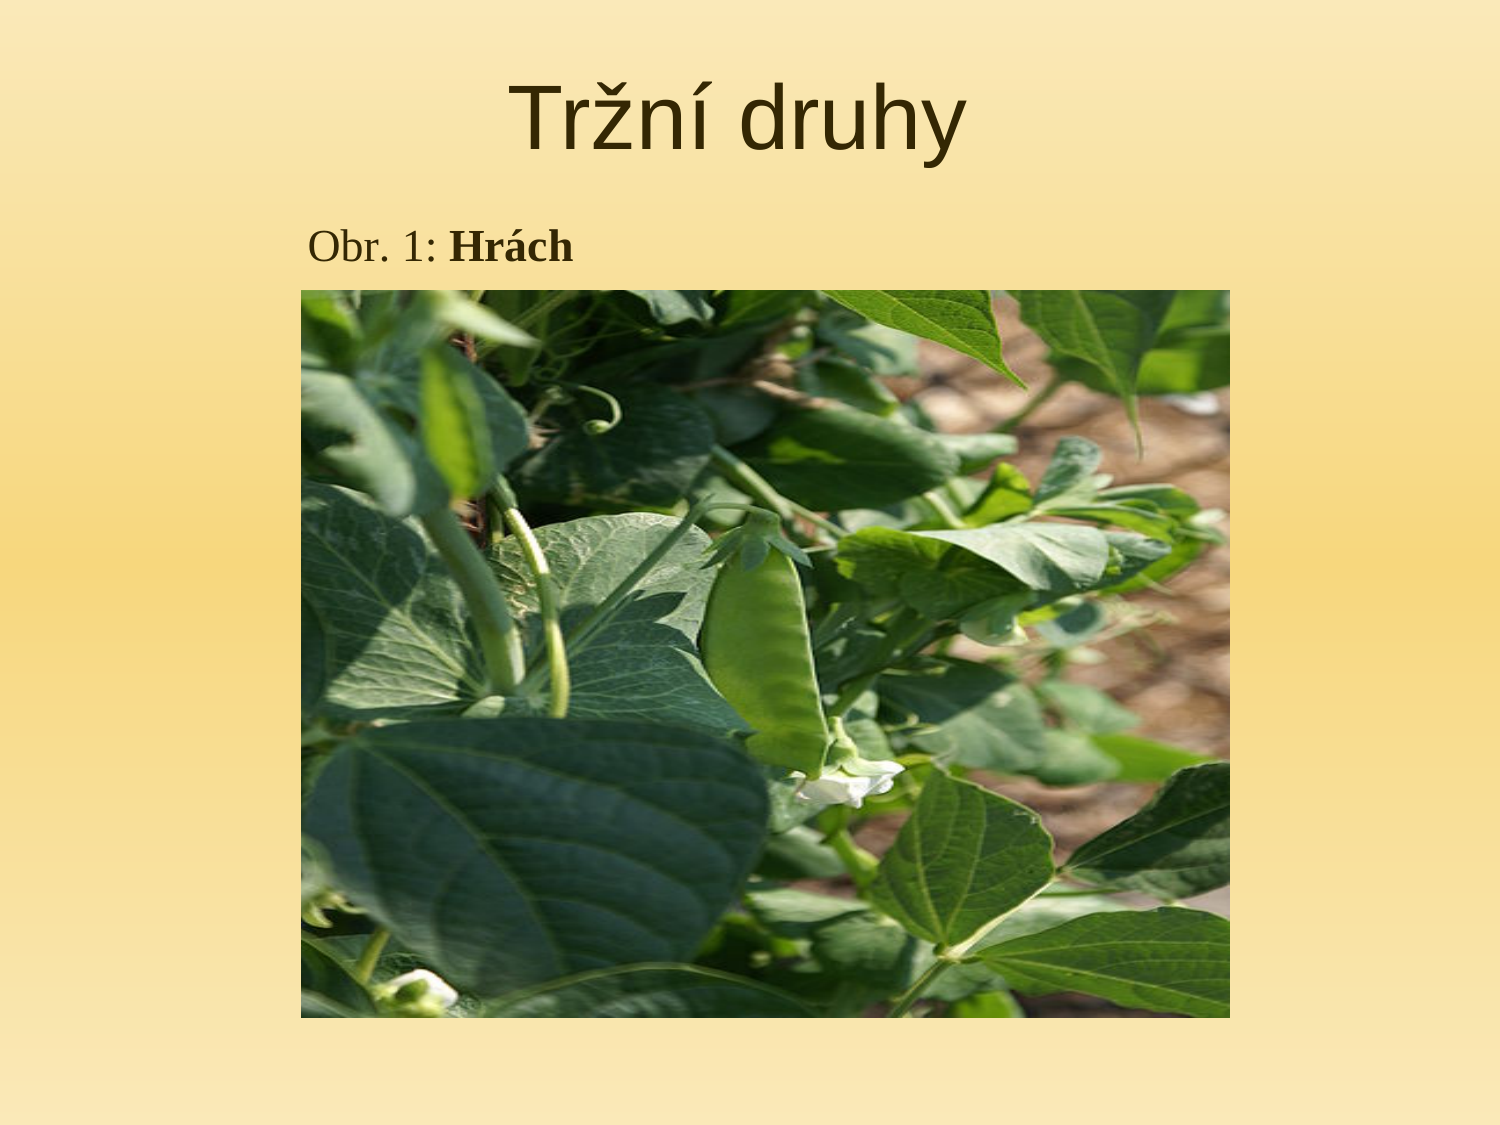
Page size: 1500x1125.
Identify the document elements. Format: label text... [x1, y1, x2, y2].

text_box Obr. 1: Hrách [292, 208, 680, 279]
title Tržní druhy [100, 42, 1376, 184]
text_box [301, 290, 1230, 1019]
